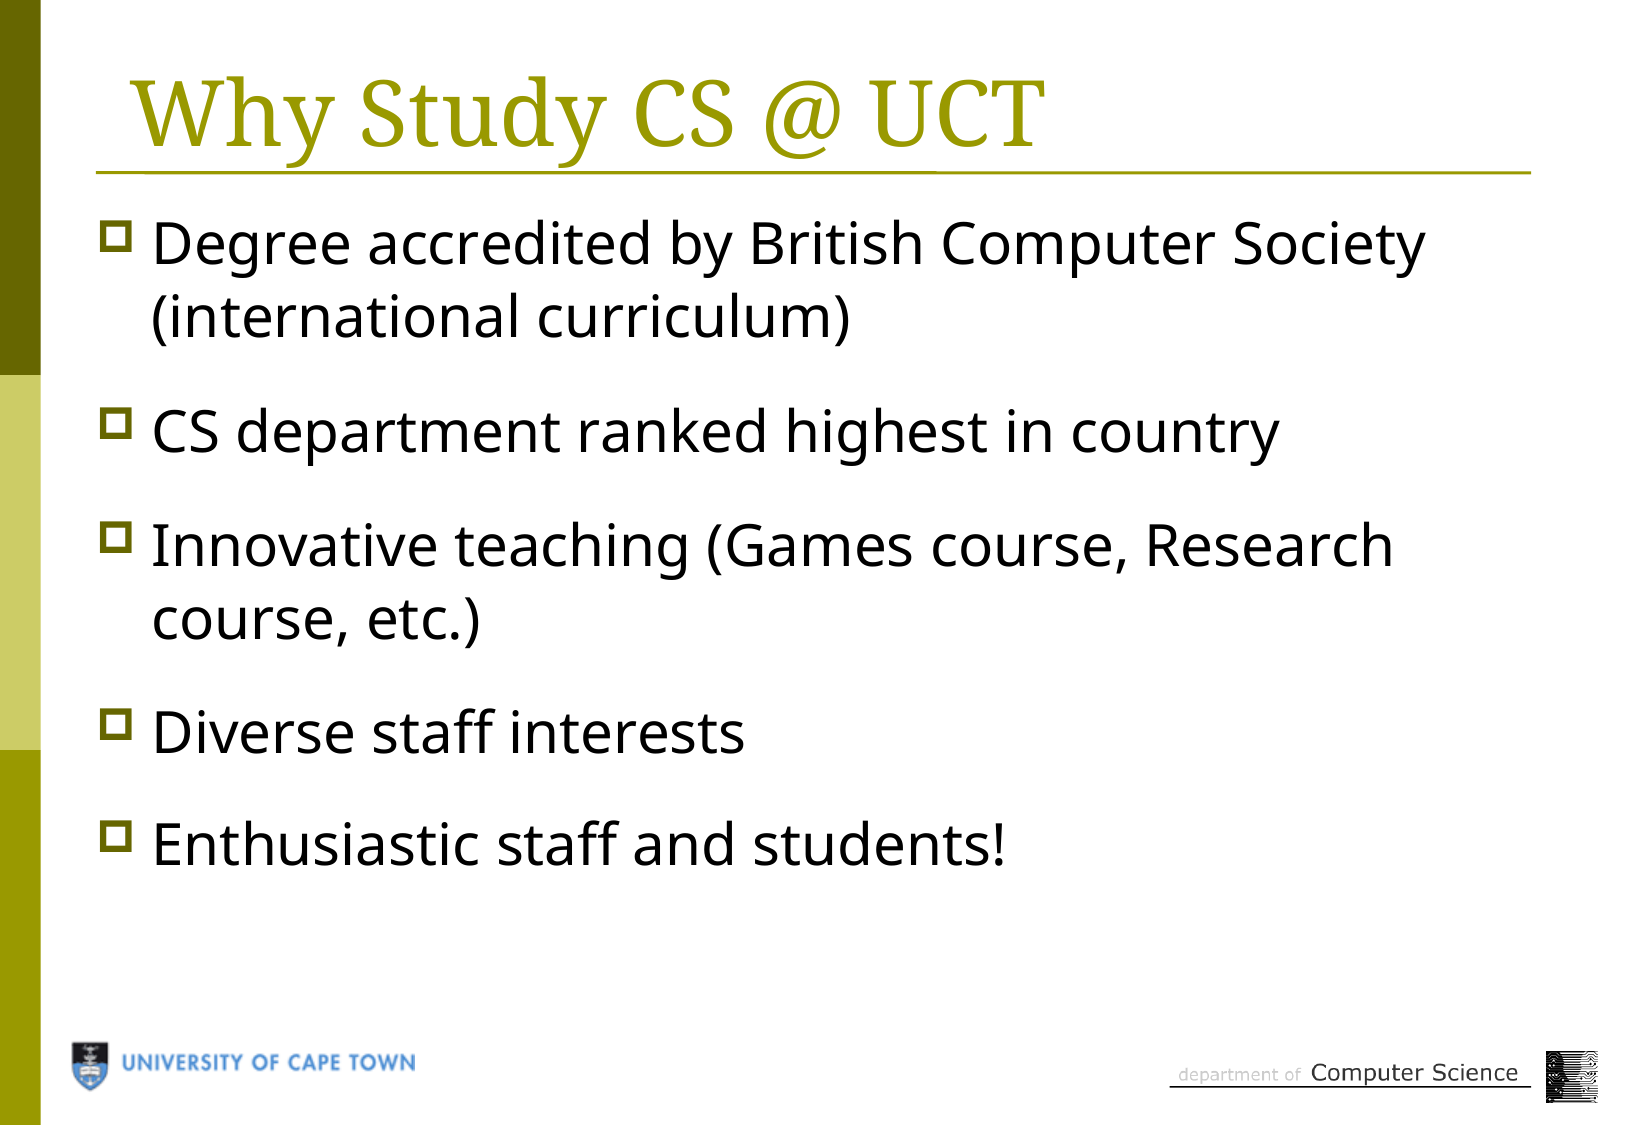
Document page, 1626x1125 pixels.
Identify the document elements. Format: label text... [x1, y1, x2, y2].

list Degree accredited by British Computer Society (international curriculum) CS department ranked highest in country Innovative teaching (Games course, Research course, etc.) Diverse staff interests Enthusiastic staff and students! [81, 196, 1543, 939]
picture [61, 1024, 415, 1103]
picture [1546, 1051, 1598, 1103]
title Why Study CS @ UCT [81, 0, 1543, 172]
picture [1169, 1043, 1532, 1091]
